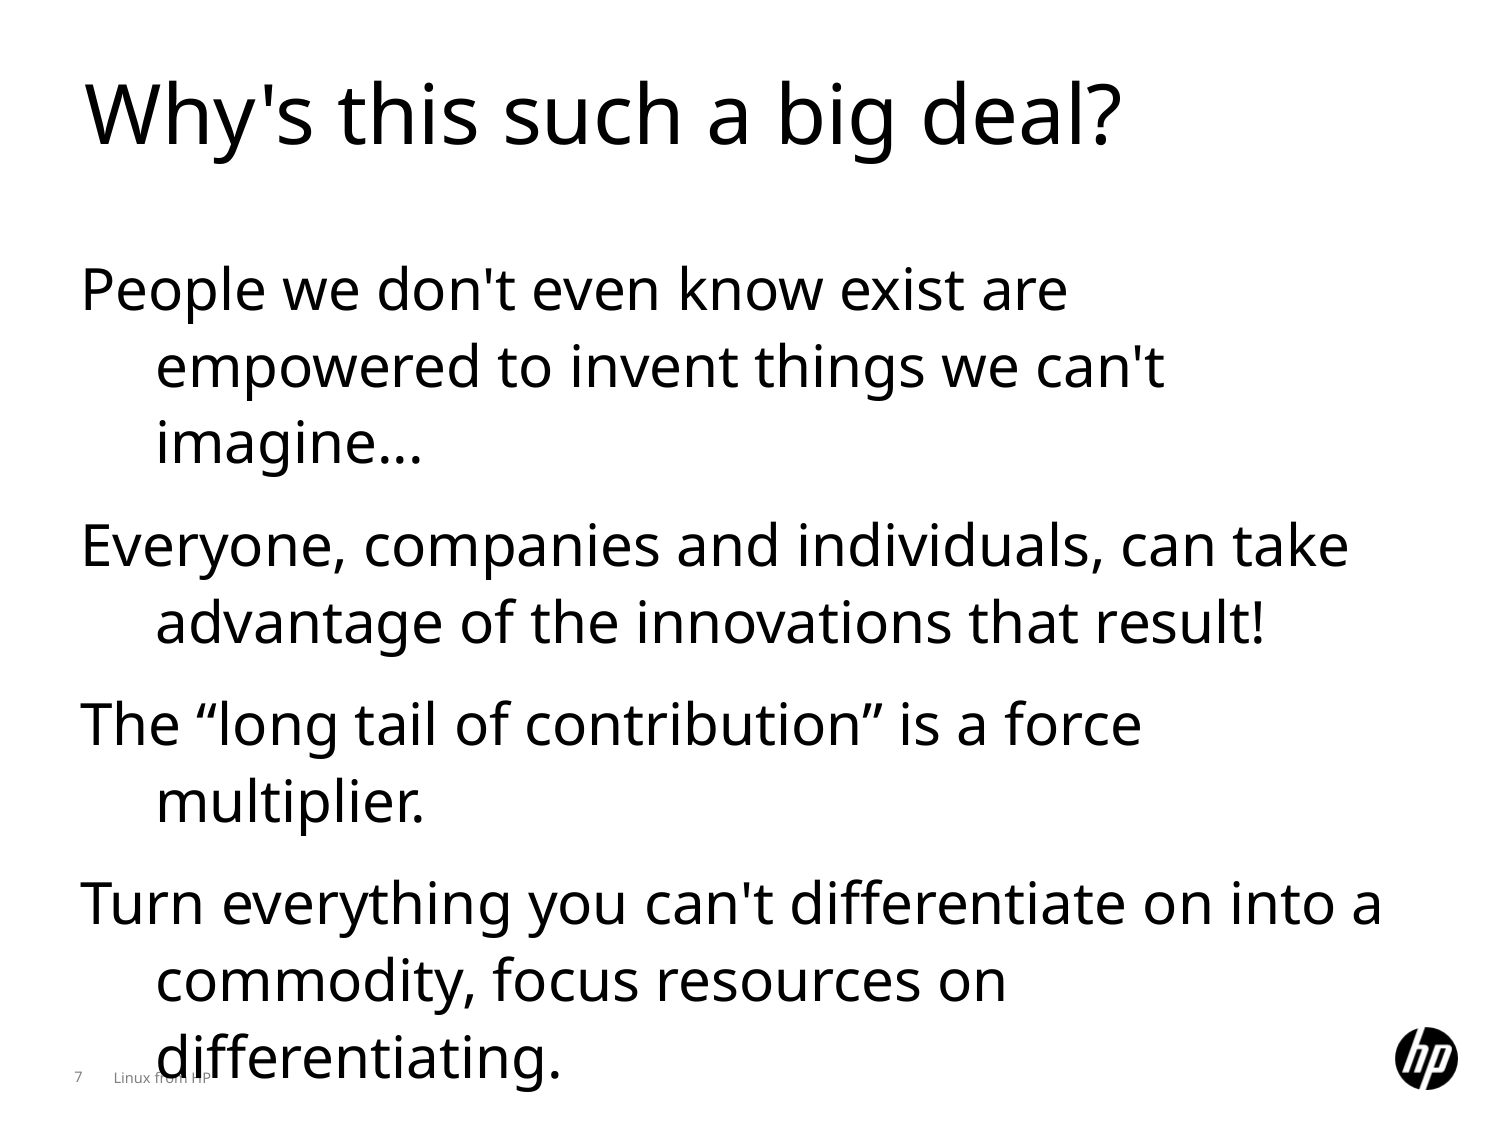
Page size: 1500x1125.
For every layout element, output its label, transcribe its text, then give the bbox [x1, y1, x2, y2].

picture [1393, 1025, 1460, 1092]
title Why's this such a big deal? [70, 18, 1422, 205]
list People we don't even know exist are empowered to invent things we can't imagine... Everyone, companies and individuals, can take advantage of the innovations that result! The “long tail of contribution” is a force multiplier. Turn everything you can't differentiate on into a commodity, focus resources on differentiating. [65, 237, 1422, 996]
